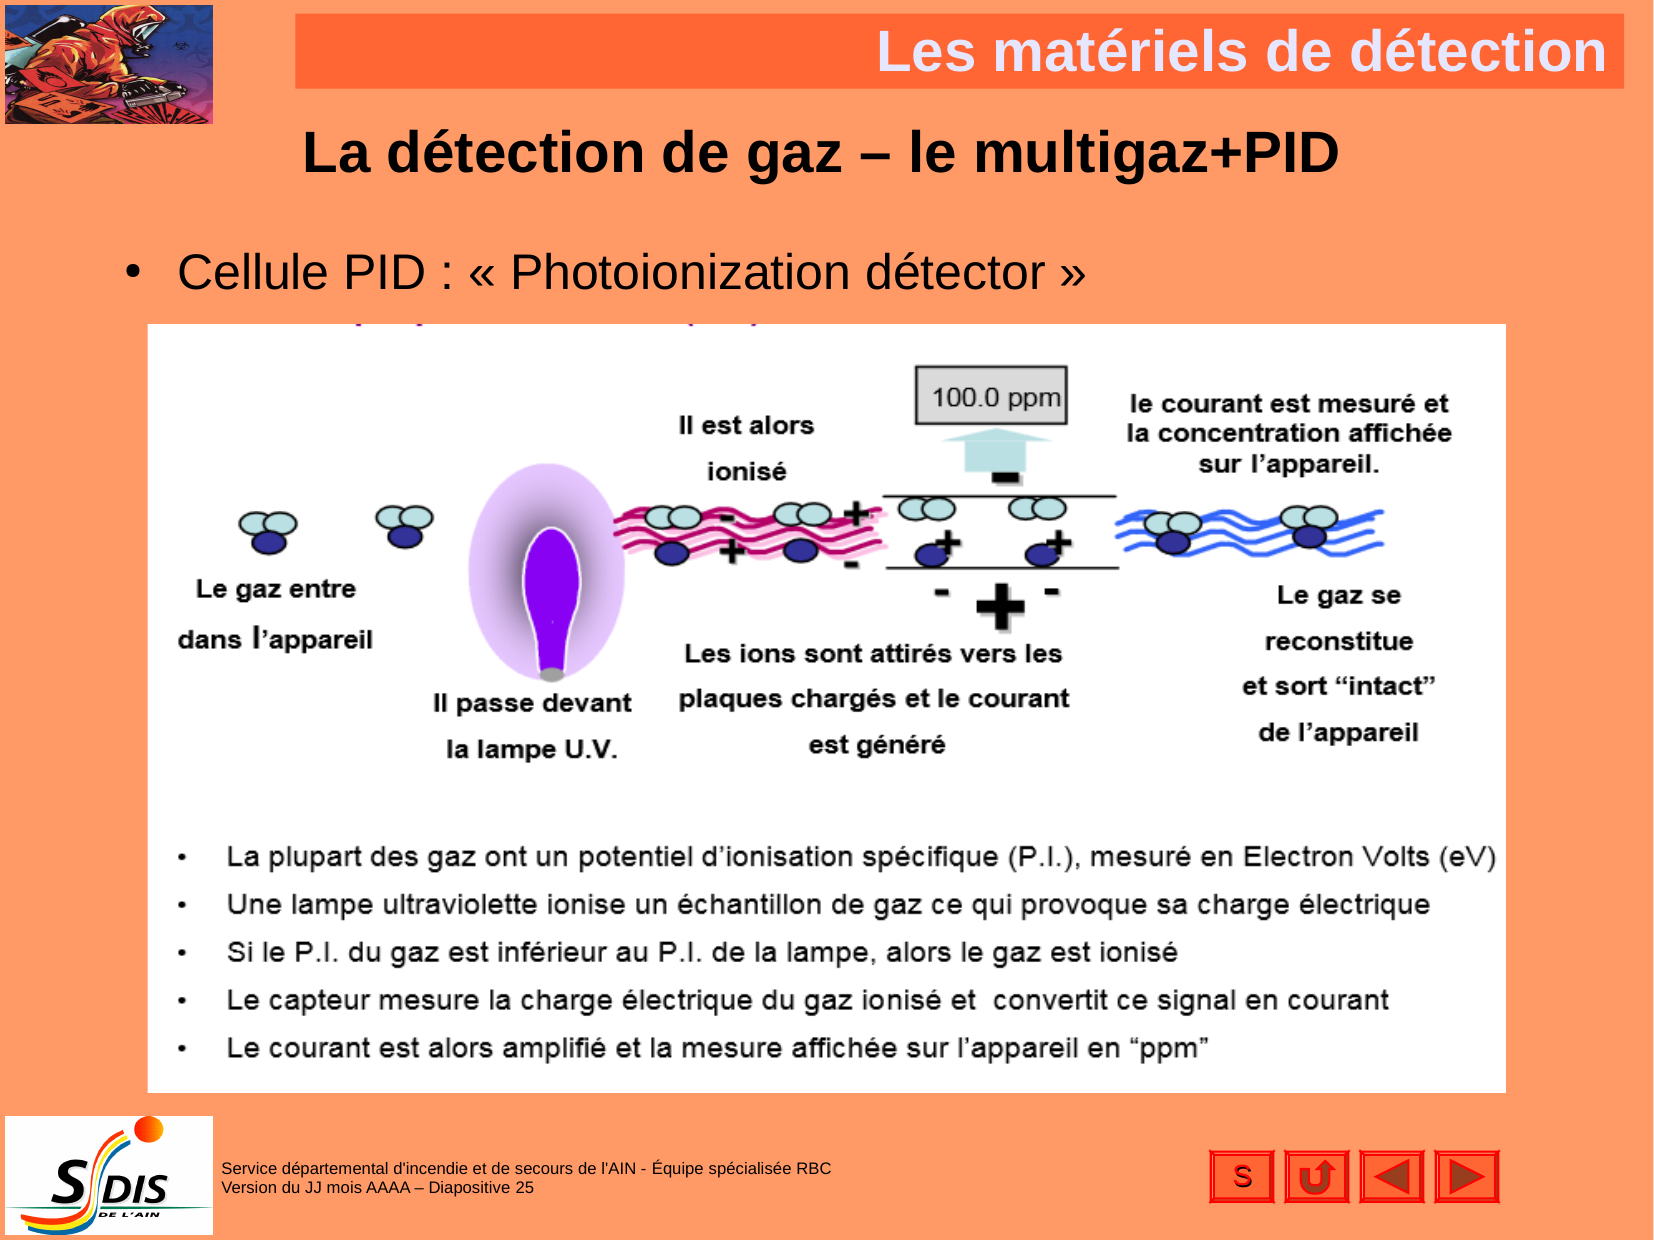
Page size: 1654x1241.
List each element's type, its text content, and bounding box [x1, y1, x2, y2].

picture [5, 5, 213, 124]
text_box Les matériels de détection [295, 13, 1625, 89]
picture [147, 324, 1506, 1093]
picture [5, 1116, 213, 1235]
text_box La détection de gaz – le multigaz+PID [287, 112, 1357, 193]
list Cellule PID : « Photoionization détector » [106, 244, 1595, 1063]
